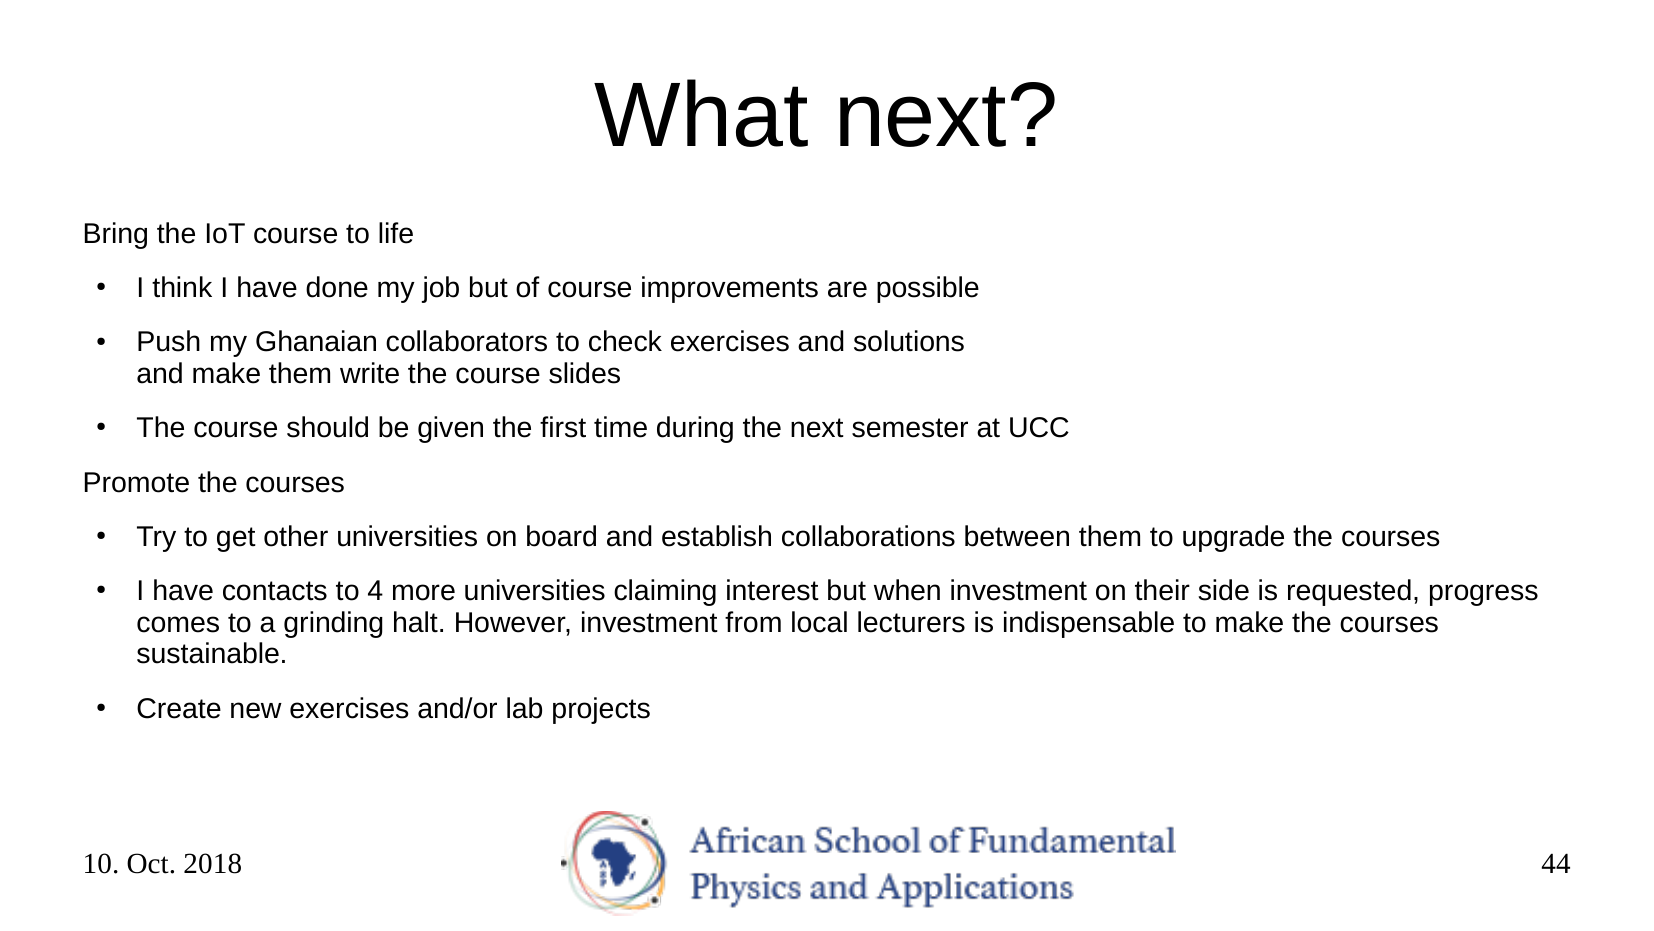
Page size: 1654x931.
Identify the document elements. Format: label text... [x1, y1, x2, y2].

picture [561, 811, 1176, 916]
title What next? [82, 37, 1571, 193]
list Bring the IoT course to life I think I have done my job but of course improvements are possible Push my Ghanaian collaborators to check exercises and solutions and make them write the course slides The course should be given the first time during the next semester at UCC Promote the courses Try to get other universities on board and establish collaborations between them to upgrade the courses I have contacts to 4 more universities claiming interest but when investment on their side is requested, progress comes to a grinding halt. However, investment from local lecturers is indispensable to make the courses sustainable. Create new exercises and/or lab projects [82, 217, 1571, 758]
